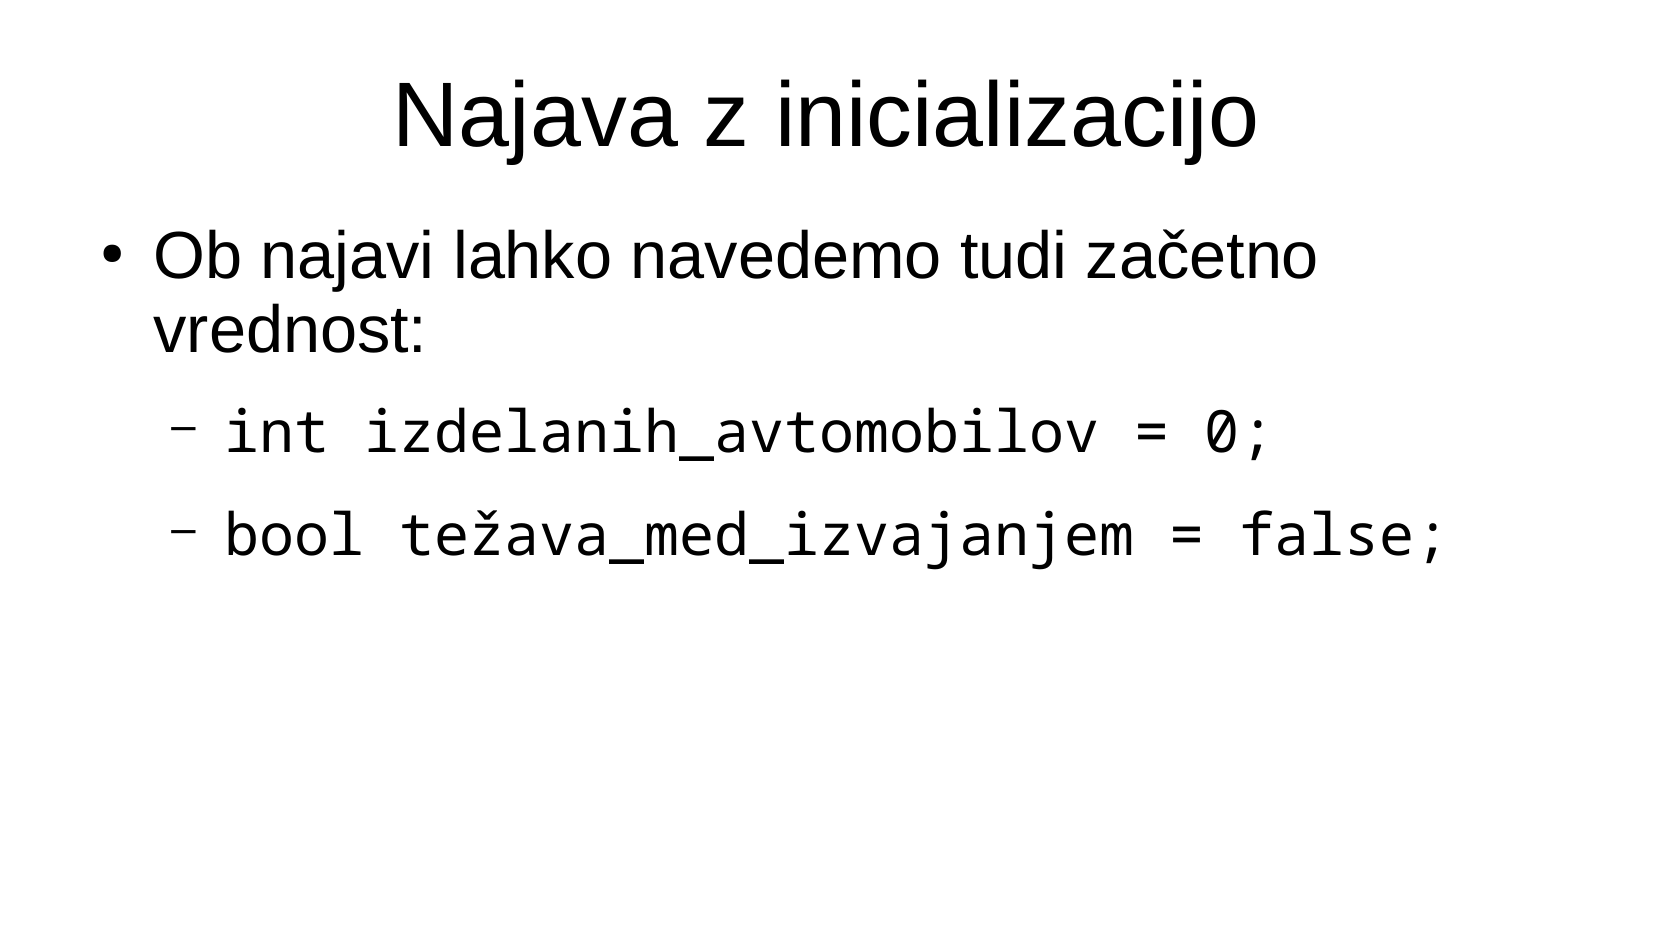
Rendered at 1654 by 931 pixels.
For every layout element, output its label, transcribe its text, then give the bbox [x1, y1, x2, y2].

list Ob najavi lahko navedemo tudi začetno vrednost: int izdelanih_avtomobilov = 0; bool težava_med_izvajanjem = false; [82, 217, 1571, 758]
title Najava z inicializacijo [82, 37, 1571, 193]
